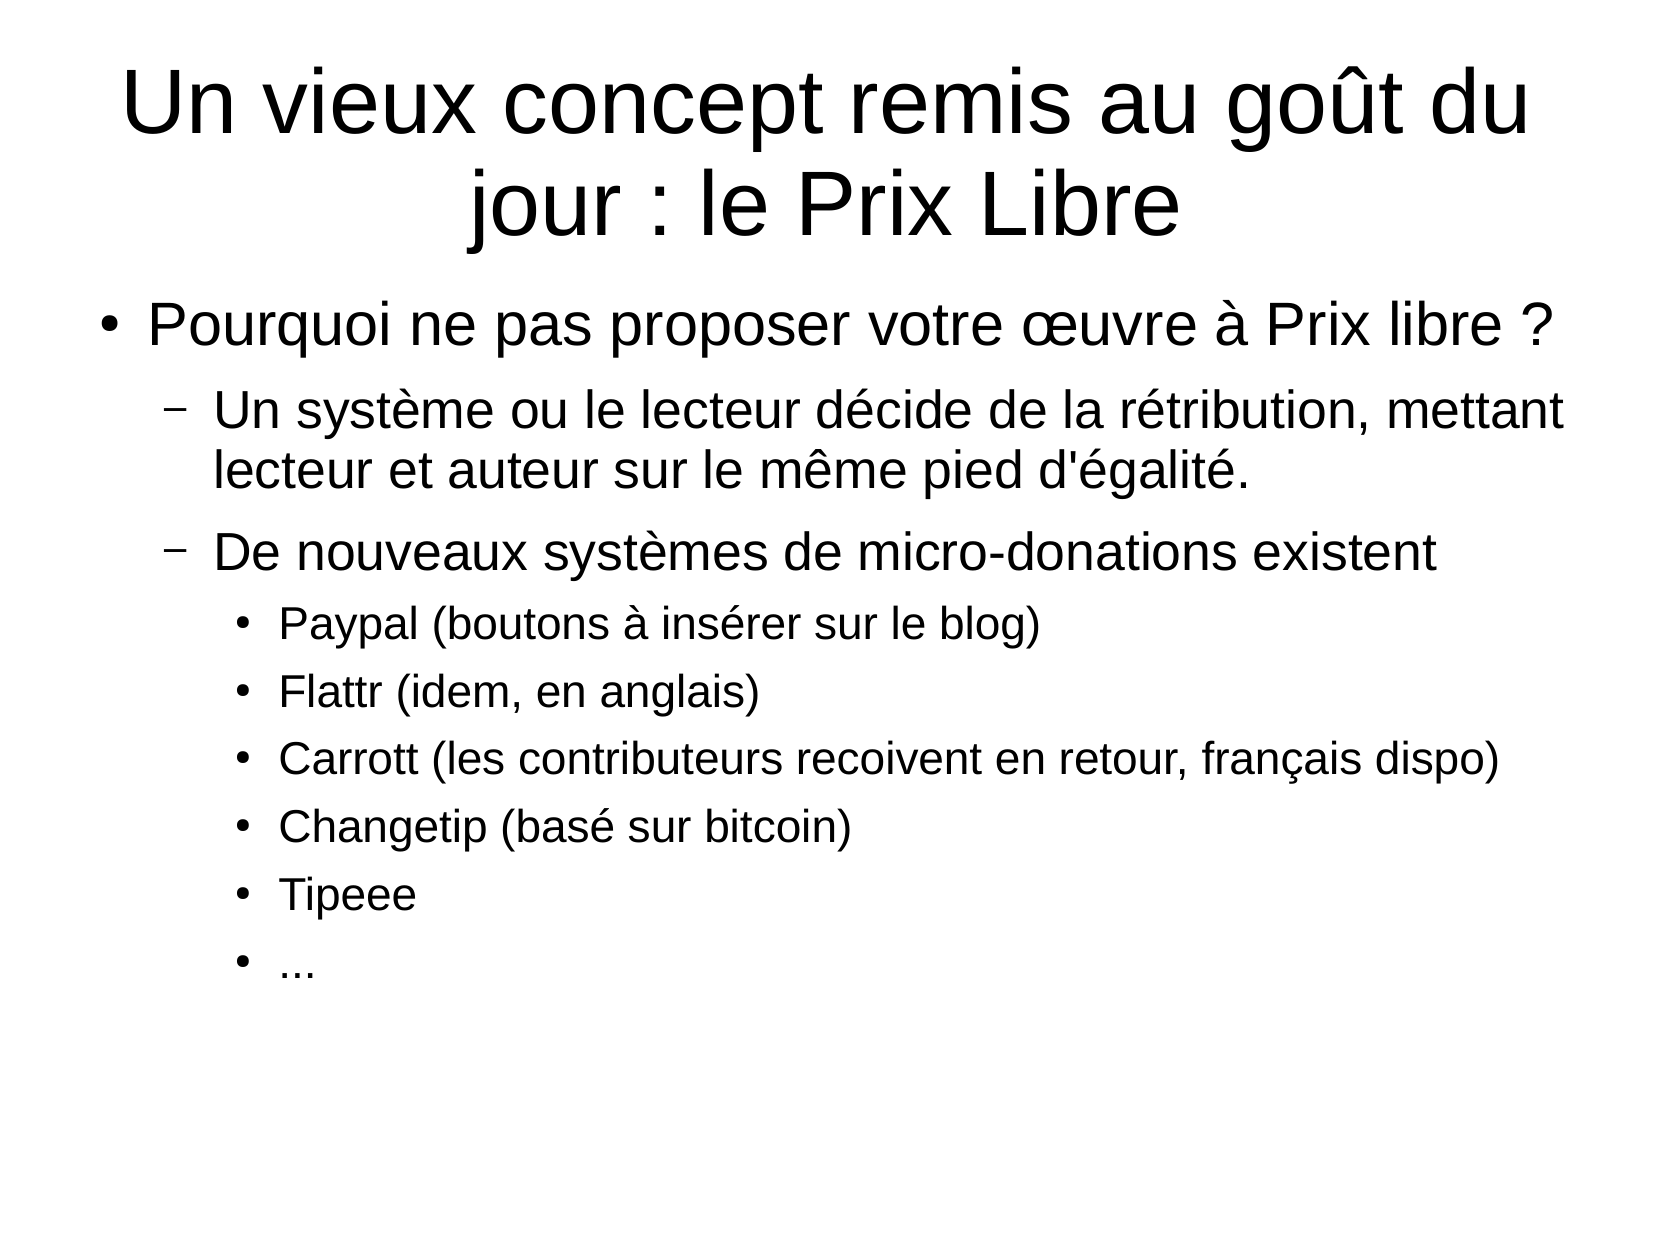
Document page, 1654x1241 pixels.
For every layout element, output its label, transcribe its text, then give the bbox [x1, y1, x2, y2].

list Pourquoi ne pas proposer votre œuvre à Prix libre ? Un système ou le lecteur décide de la rétribution, mettant lecteur et auteur sur le même pied d'égalité. De nouveaux systèmes de micro-donations existent Paypal (boutons à insérer sur le blog) Flattr (idem, en anglais) Carrott (les contributeurs recoivent en retour, français dispo) Changetip (basé sur bitcoin) Tipeee ... [82, 290, 1571, 1010]
title Un vieux concept remis au goût du jour : le Prix Libre [82, 49, 1571, 257]
